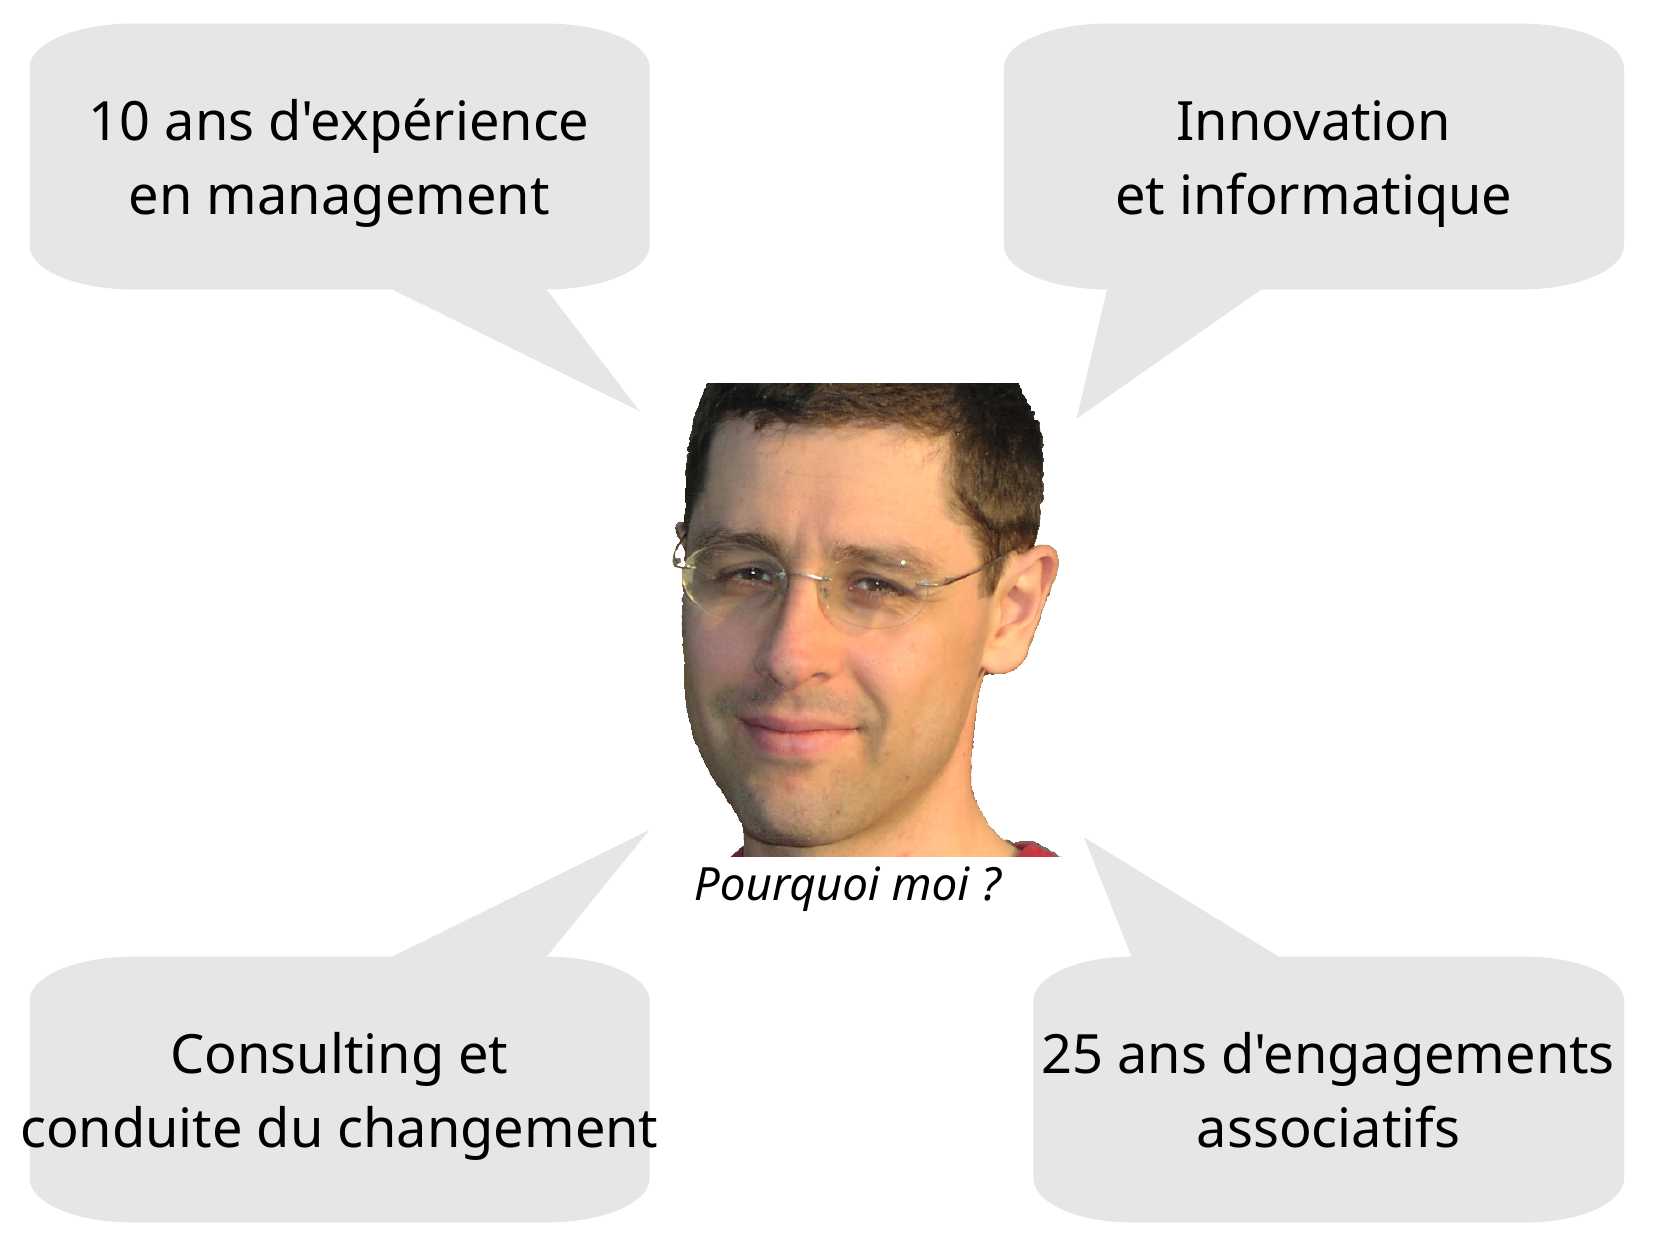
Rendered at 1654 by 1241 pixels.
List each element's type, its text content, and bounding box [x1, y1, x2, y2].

text_box 10 ans d'expérience en management [29, 23, 650, 412]
text_box Pourquoi moi ? [679, 844, 1035, 915]
text_box Innovation et informatique [1003, 23, 1625, 419]
text_box 25 ans d'engagements associatifs [1033, 837, 1625, 1223]
picture [590, 383, 1063, 857]
text_box Consulting et conduite du changement [29, 829, 650, 1223]
